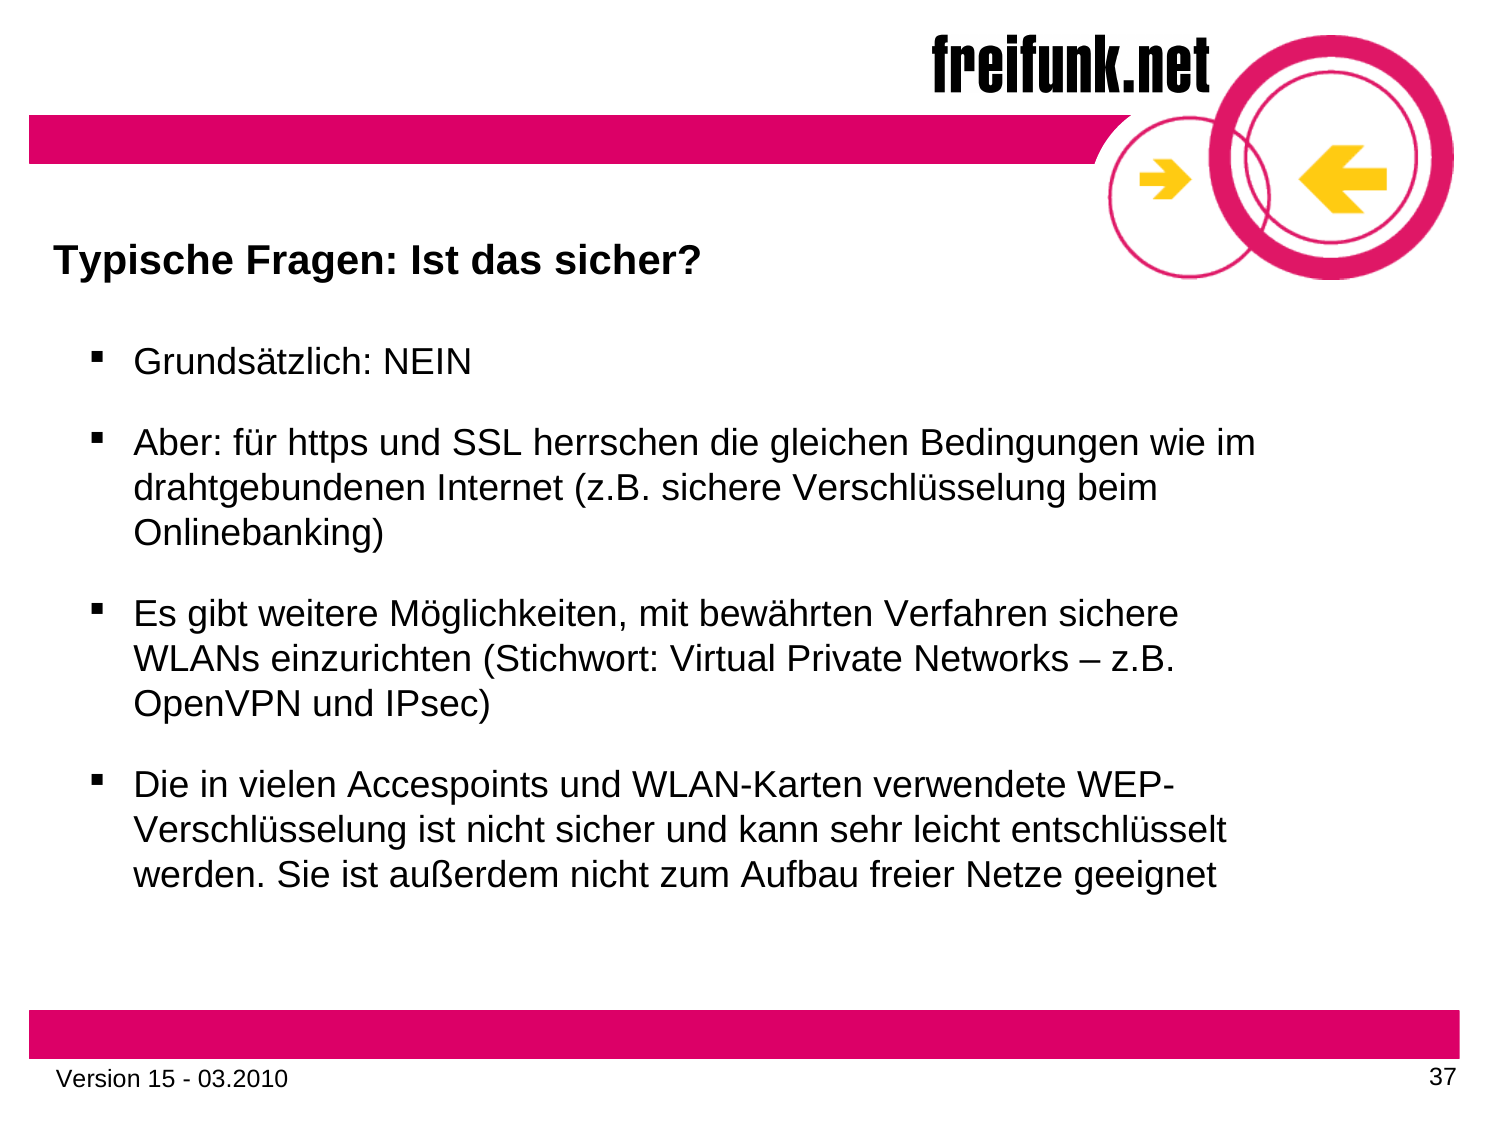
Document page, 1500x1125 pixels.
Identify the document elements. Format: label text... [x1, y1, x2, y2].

text_box Grundsätzlich: NEIN Aber: für https und SSL herrschen die gleichen Bedingungen wie im drahtgebundenen Internet (z.B. sichere Verschlüsselung beim Onlinebanking) Es gibt weitere Möglichkeiten, mit bewährten Verfahren sichere WLANs einzurichten (Stichwort: Virtual Private Networks – z.B. OpenVPN und IPsec) Die in vielen Accespoints und WLAN-Karten verwendete WEP-Verschlüsselung ist nicht sicher und kann sehr leicht entschlüsselt werden. Sie ist außerdem nicht zum Aufbau freier Netze geeignet [59, 337, 1288, 976]
picture [932, 34, 1454, 280]
text_box Typische Fragen: Ist das sicher? [53, 233, 1046, 313]
